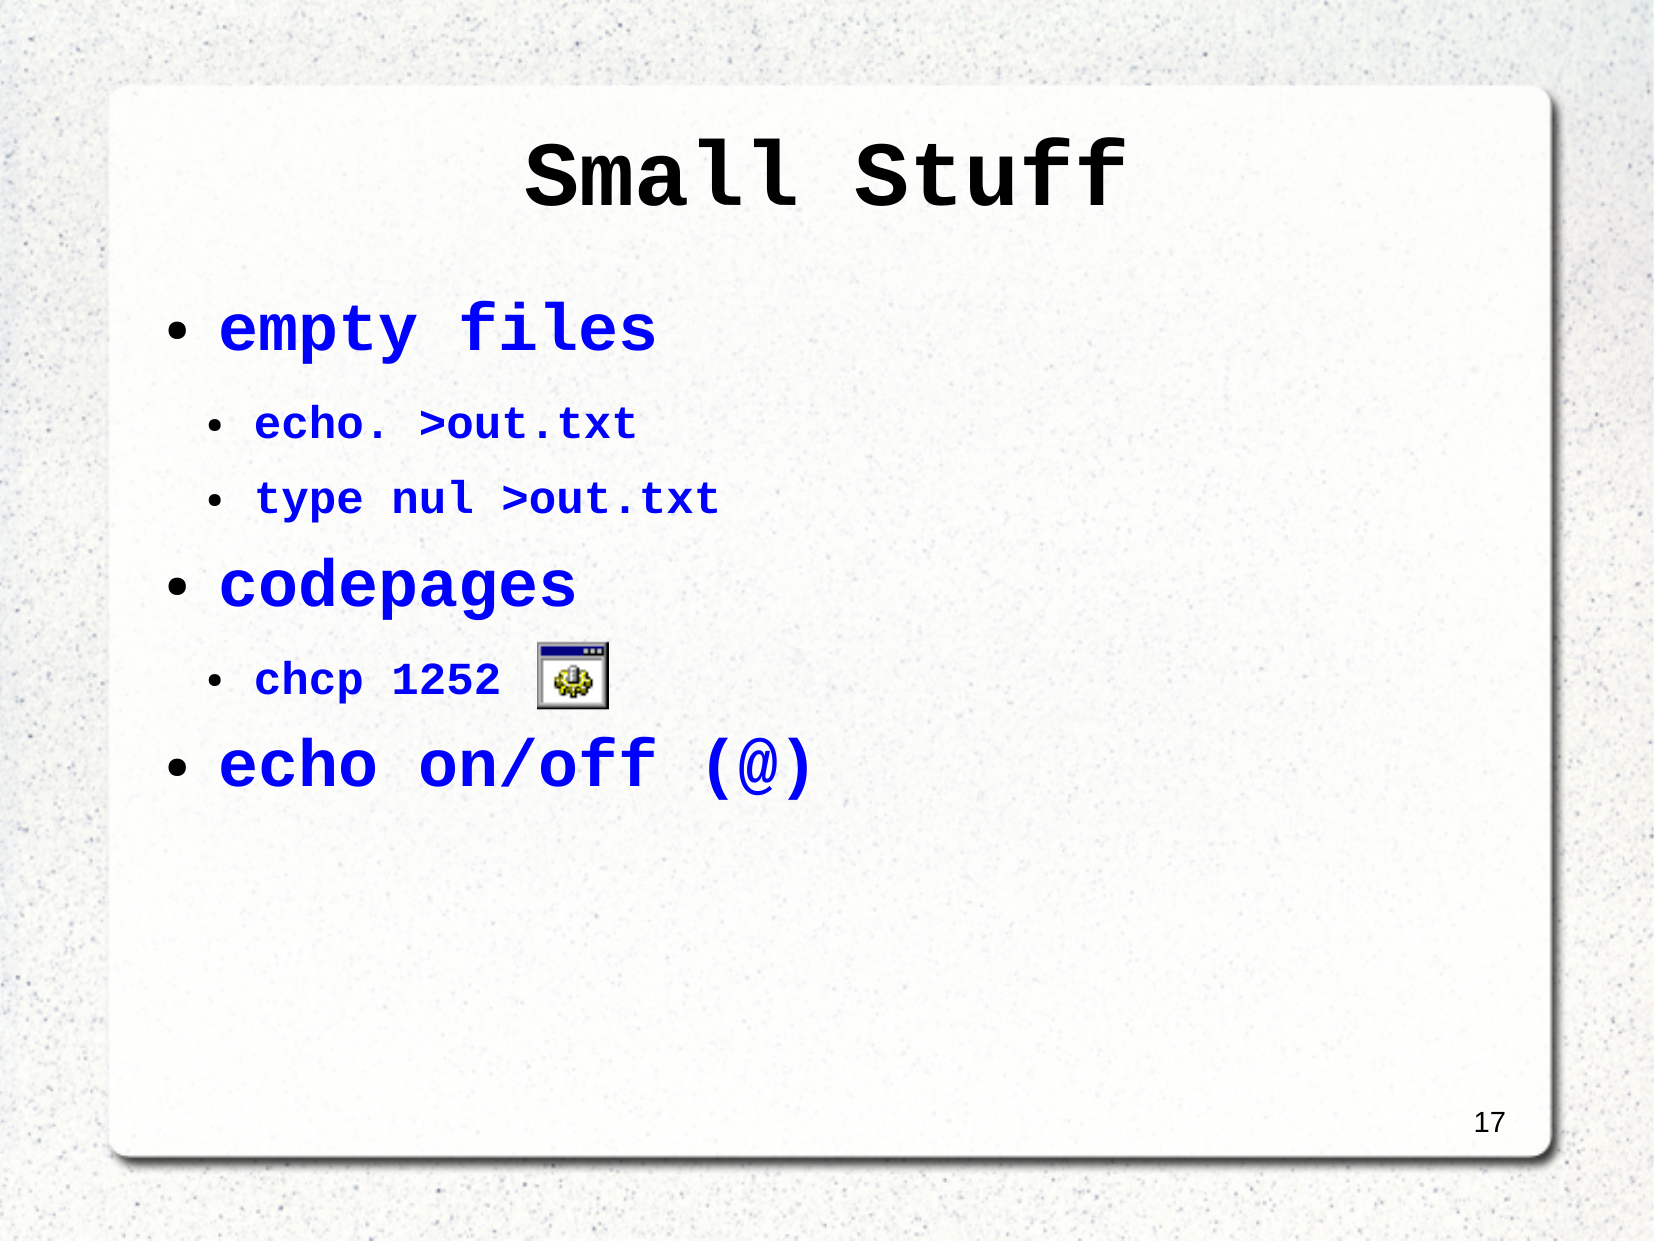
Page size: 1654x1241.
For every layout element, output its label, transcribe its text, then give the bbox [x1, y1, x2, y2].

picture [0, 0, 1654, 1241]
list empty files echo. >out.txt type nul >out.txt codepages chcp 1252 echo on/off (@) [147, 295, 1506, 1114]
title Small Stuff [118, 96, 1536, 266]
